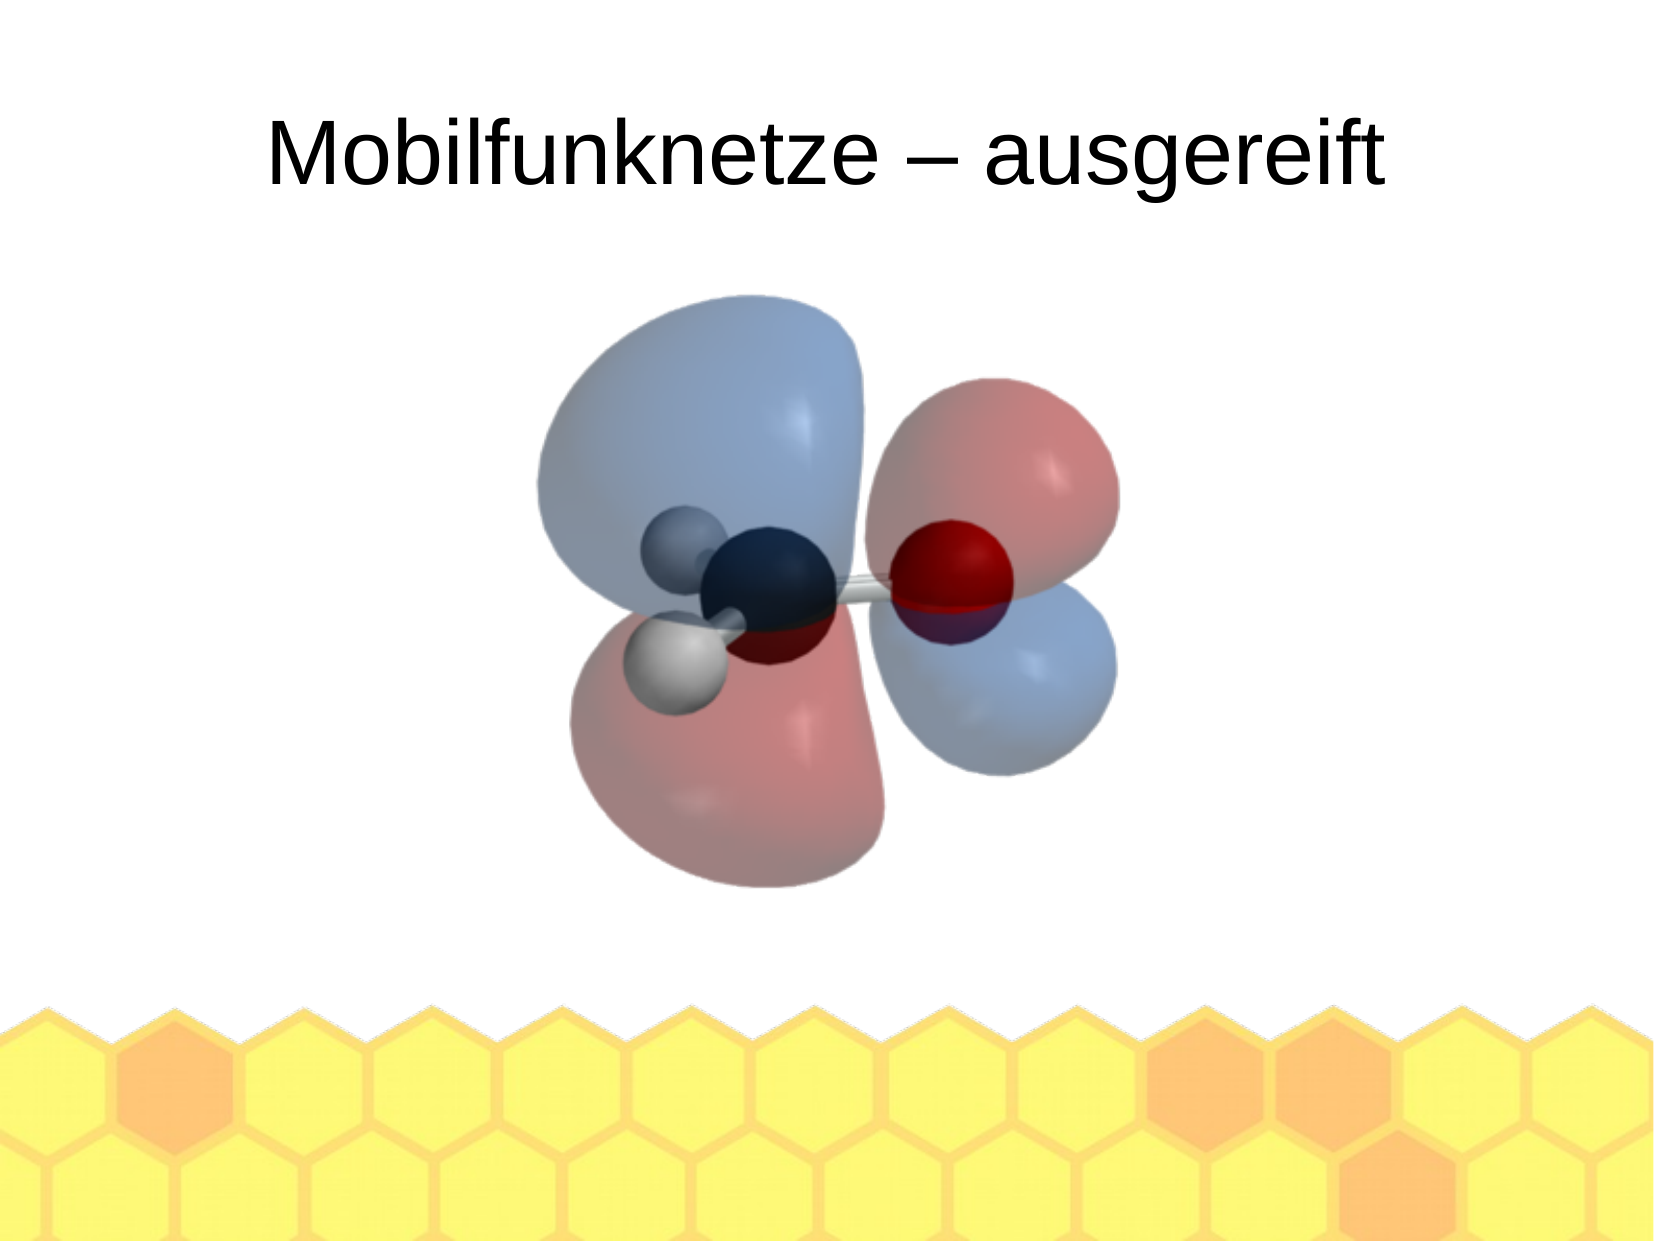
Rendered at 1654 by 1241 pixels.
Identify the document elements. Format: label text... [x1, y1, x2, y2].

picture [518, 254, 1139, 939]
title Mobilfunknetze – ausgereift [82, 49, 1571, 257]
picture [0, 1001, 1654, 1241]
